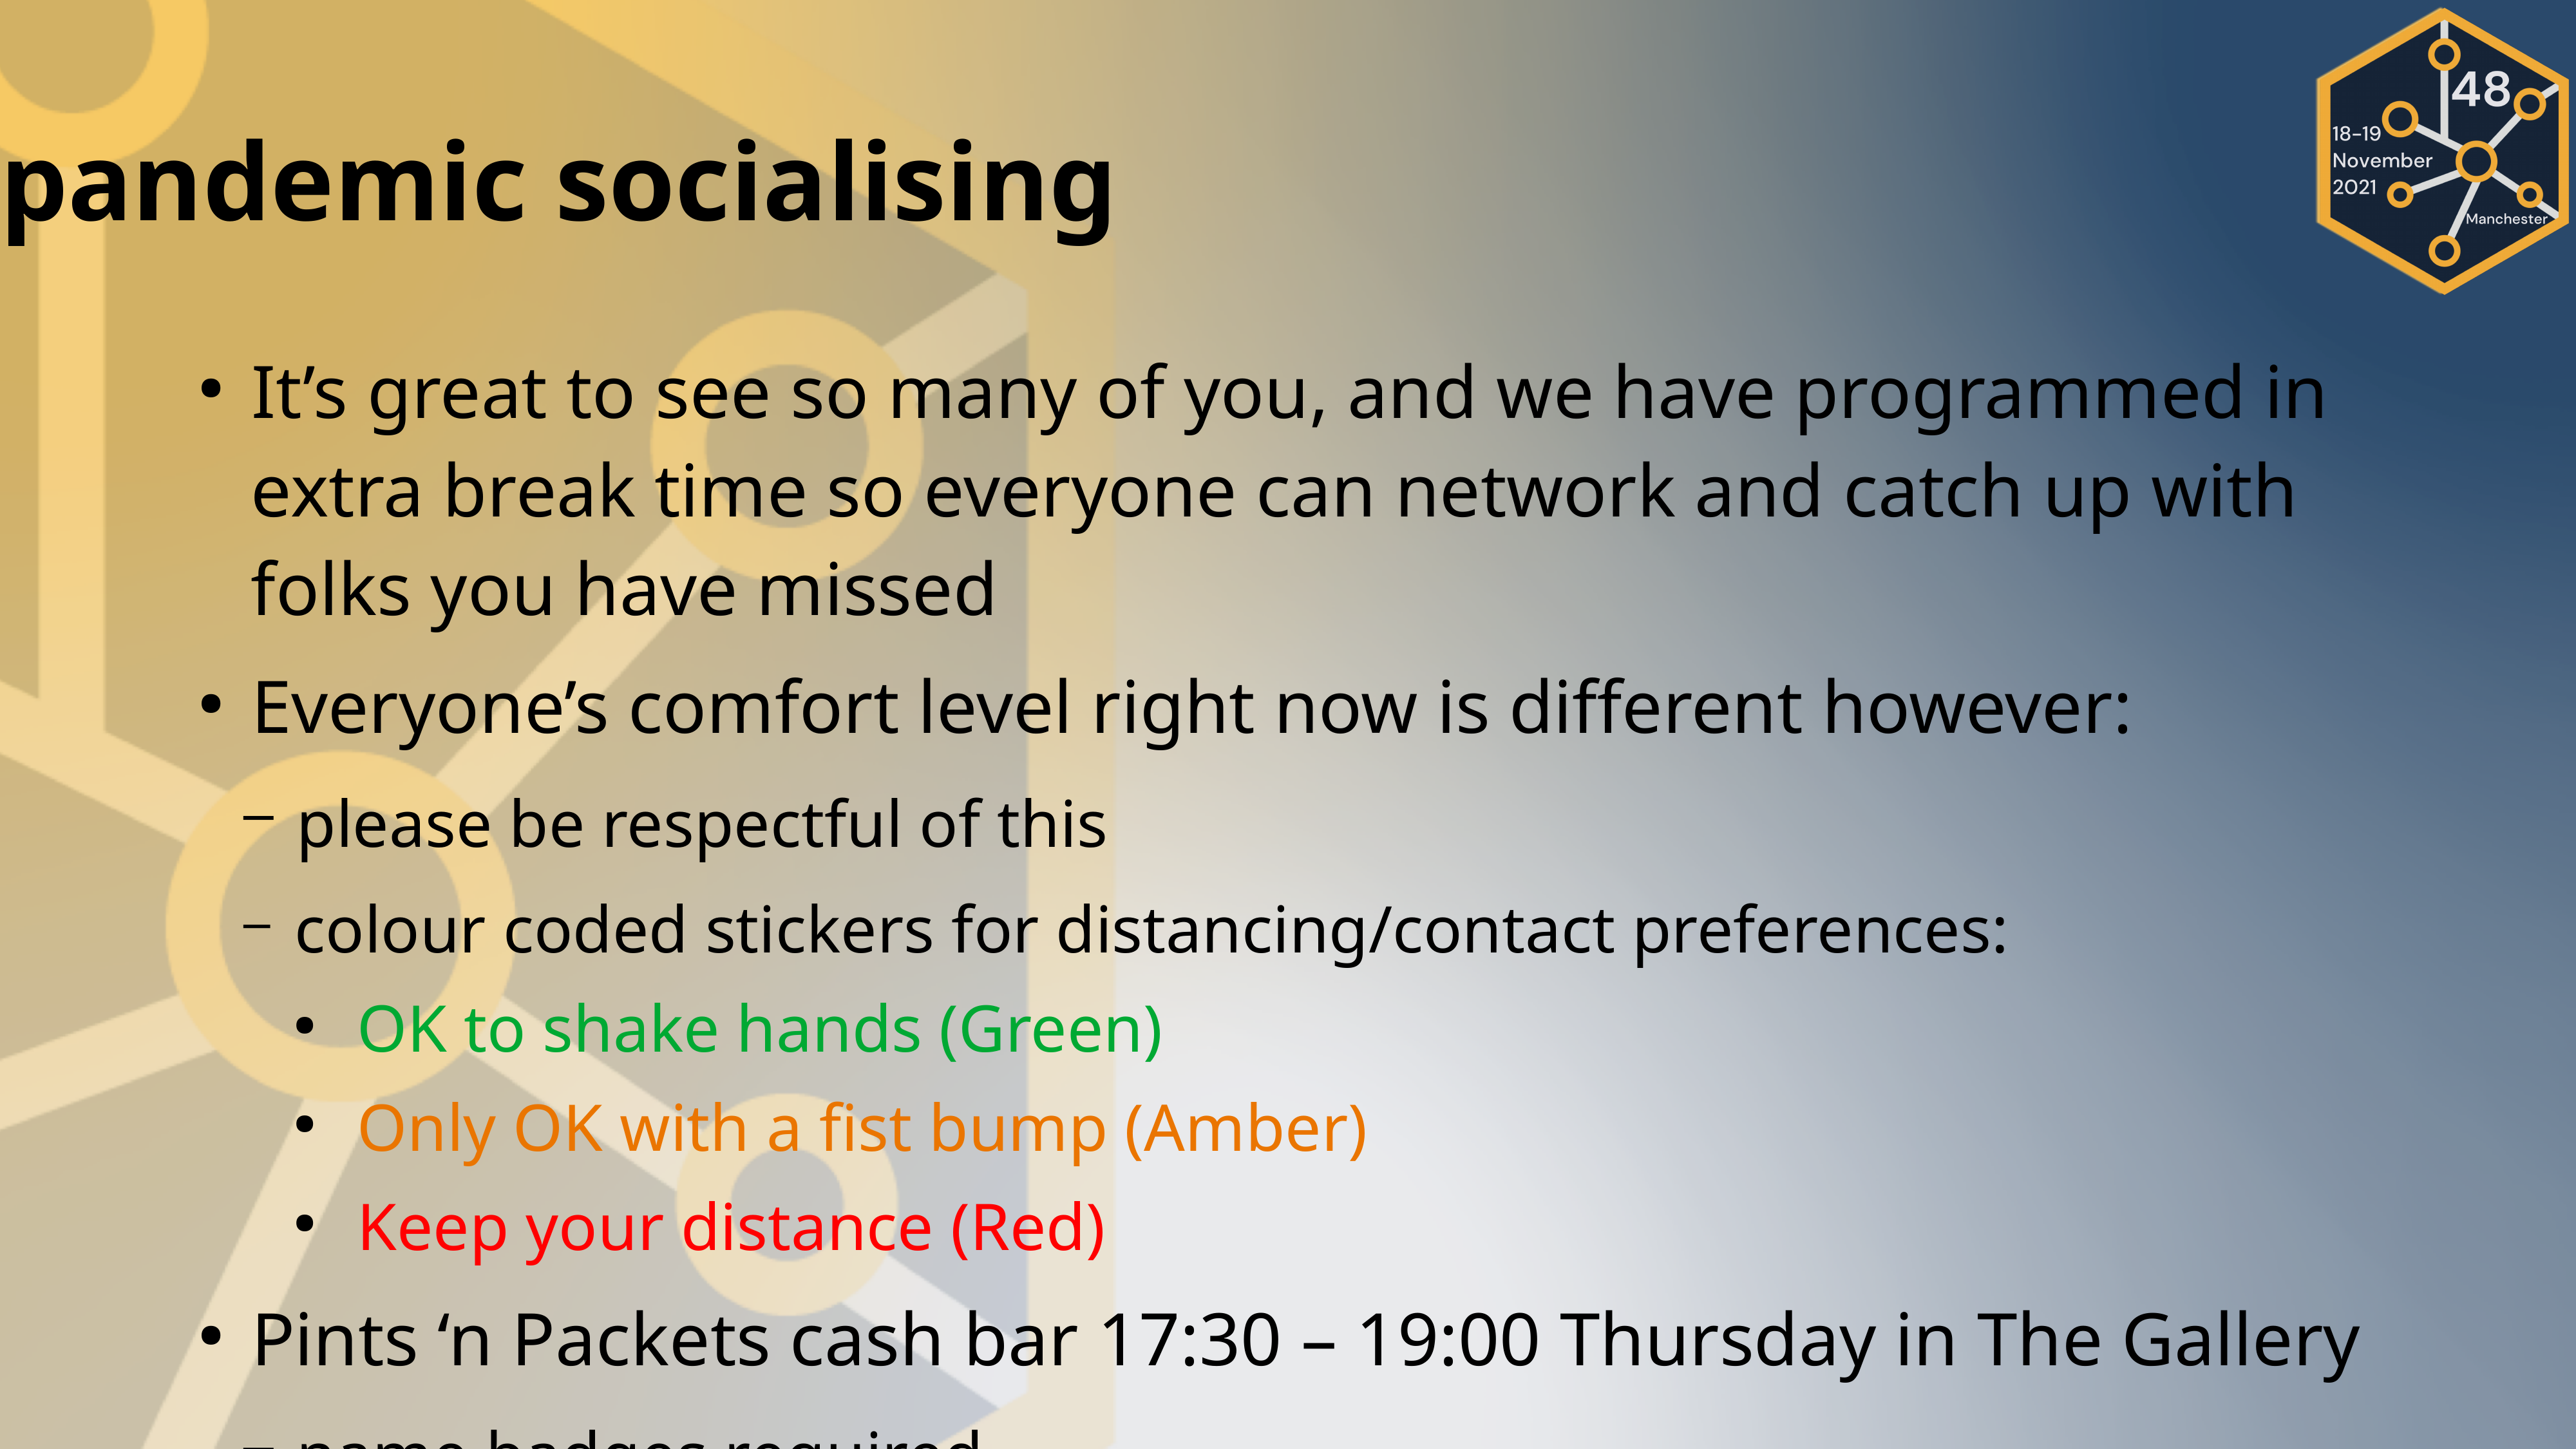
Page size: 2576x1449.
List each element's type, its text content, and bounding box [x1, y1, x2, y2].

picture [0, 0, 2576, 1449]
title pandemic socialising [0, 0, 1440, 381]
list It’s great to see so many of you, and we have programmed in extra break time so everyone can network and catch up with folks you have missed Everyone’s comfort level right now is different however: please be respectful of this colour coded stickers for distancing/contact preferences: OK to shake hands (Green) Only OK with a fist bump (Amber) Keep your distance (Red) Pints ‘n Packets cash bar 17:30 – 19:00 Thursday in The Gallery name badges required [186, 341, 2389, 1192]
